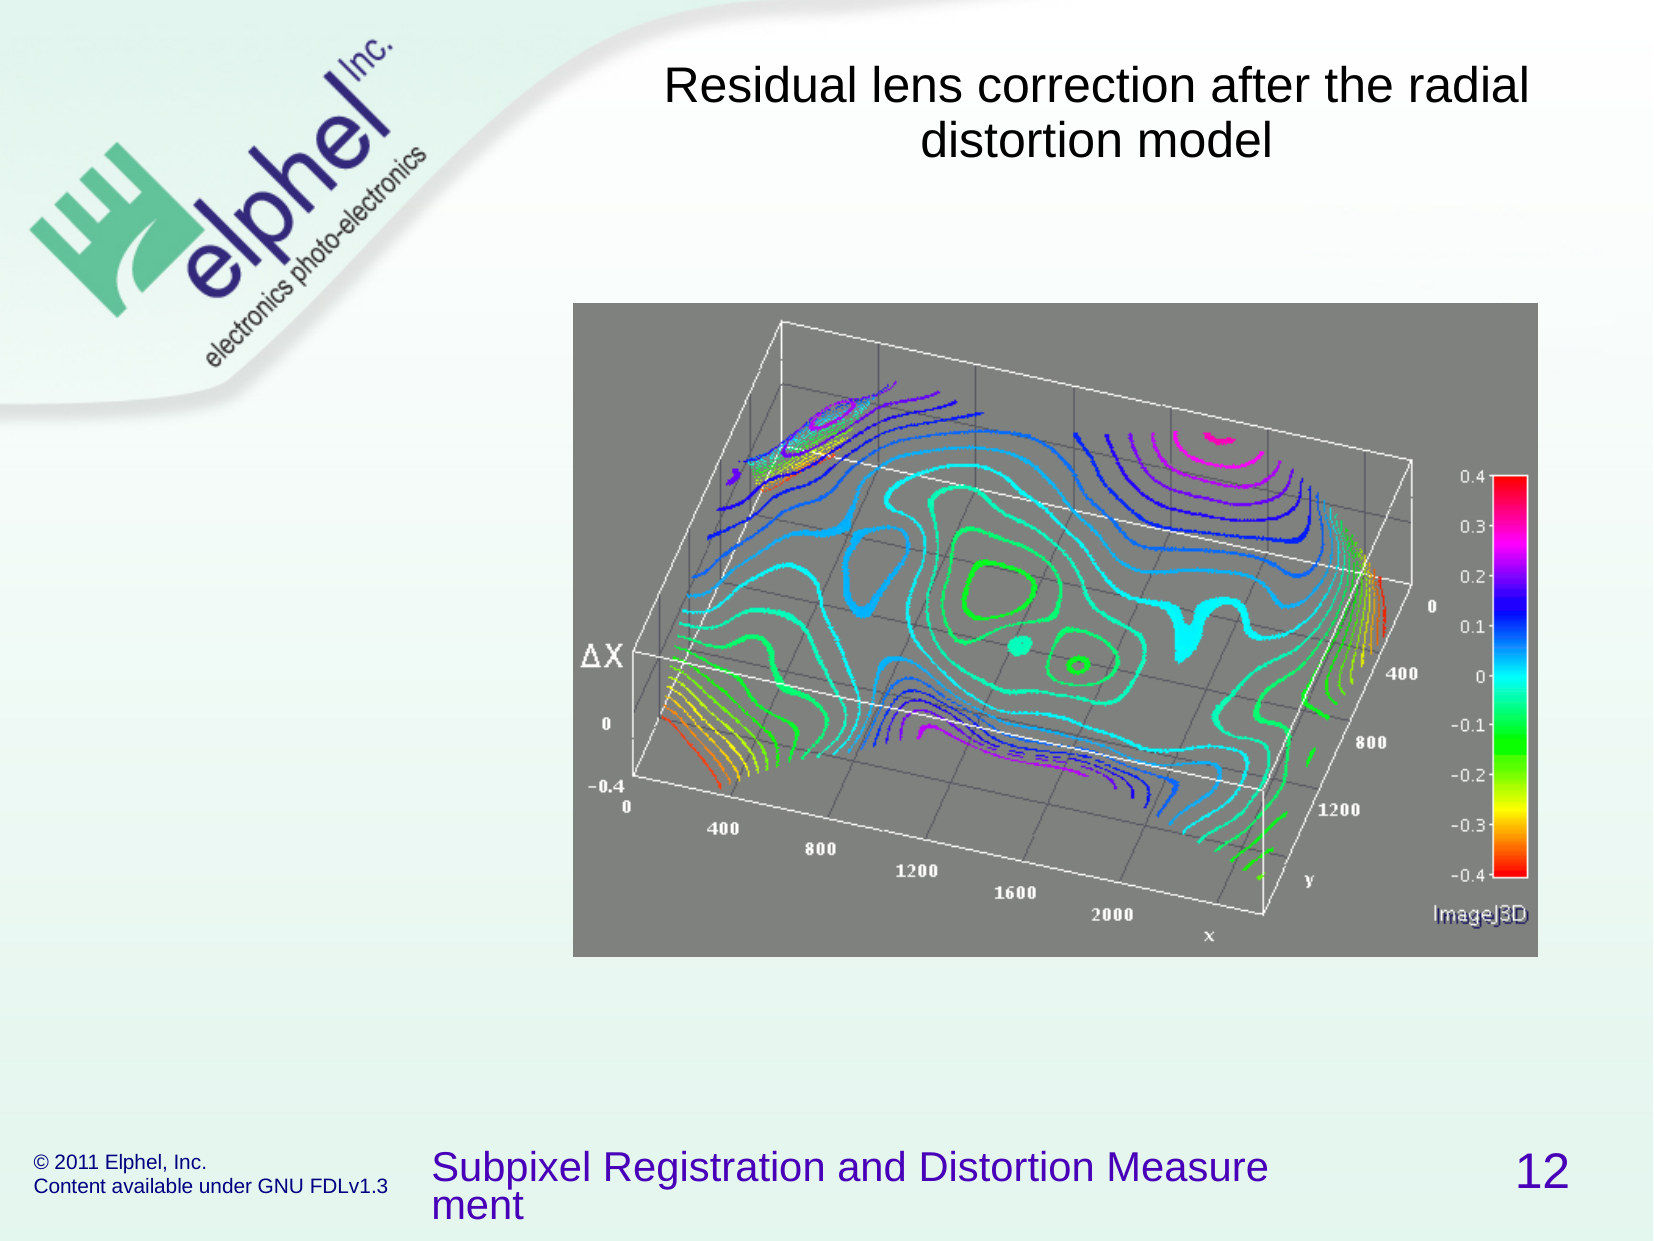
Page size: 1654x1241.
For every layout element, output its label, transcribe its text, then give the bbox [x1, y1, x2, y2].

picture [0, 0, 1654, 1241]
title Residual lens correction after the radial distortion model [618, 26, 1576, 199]
